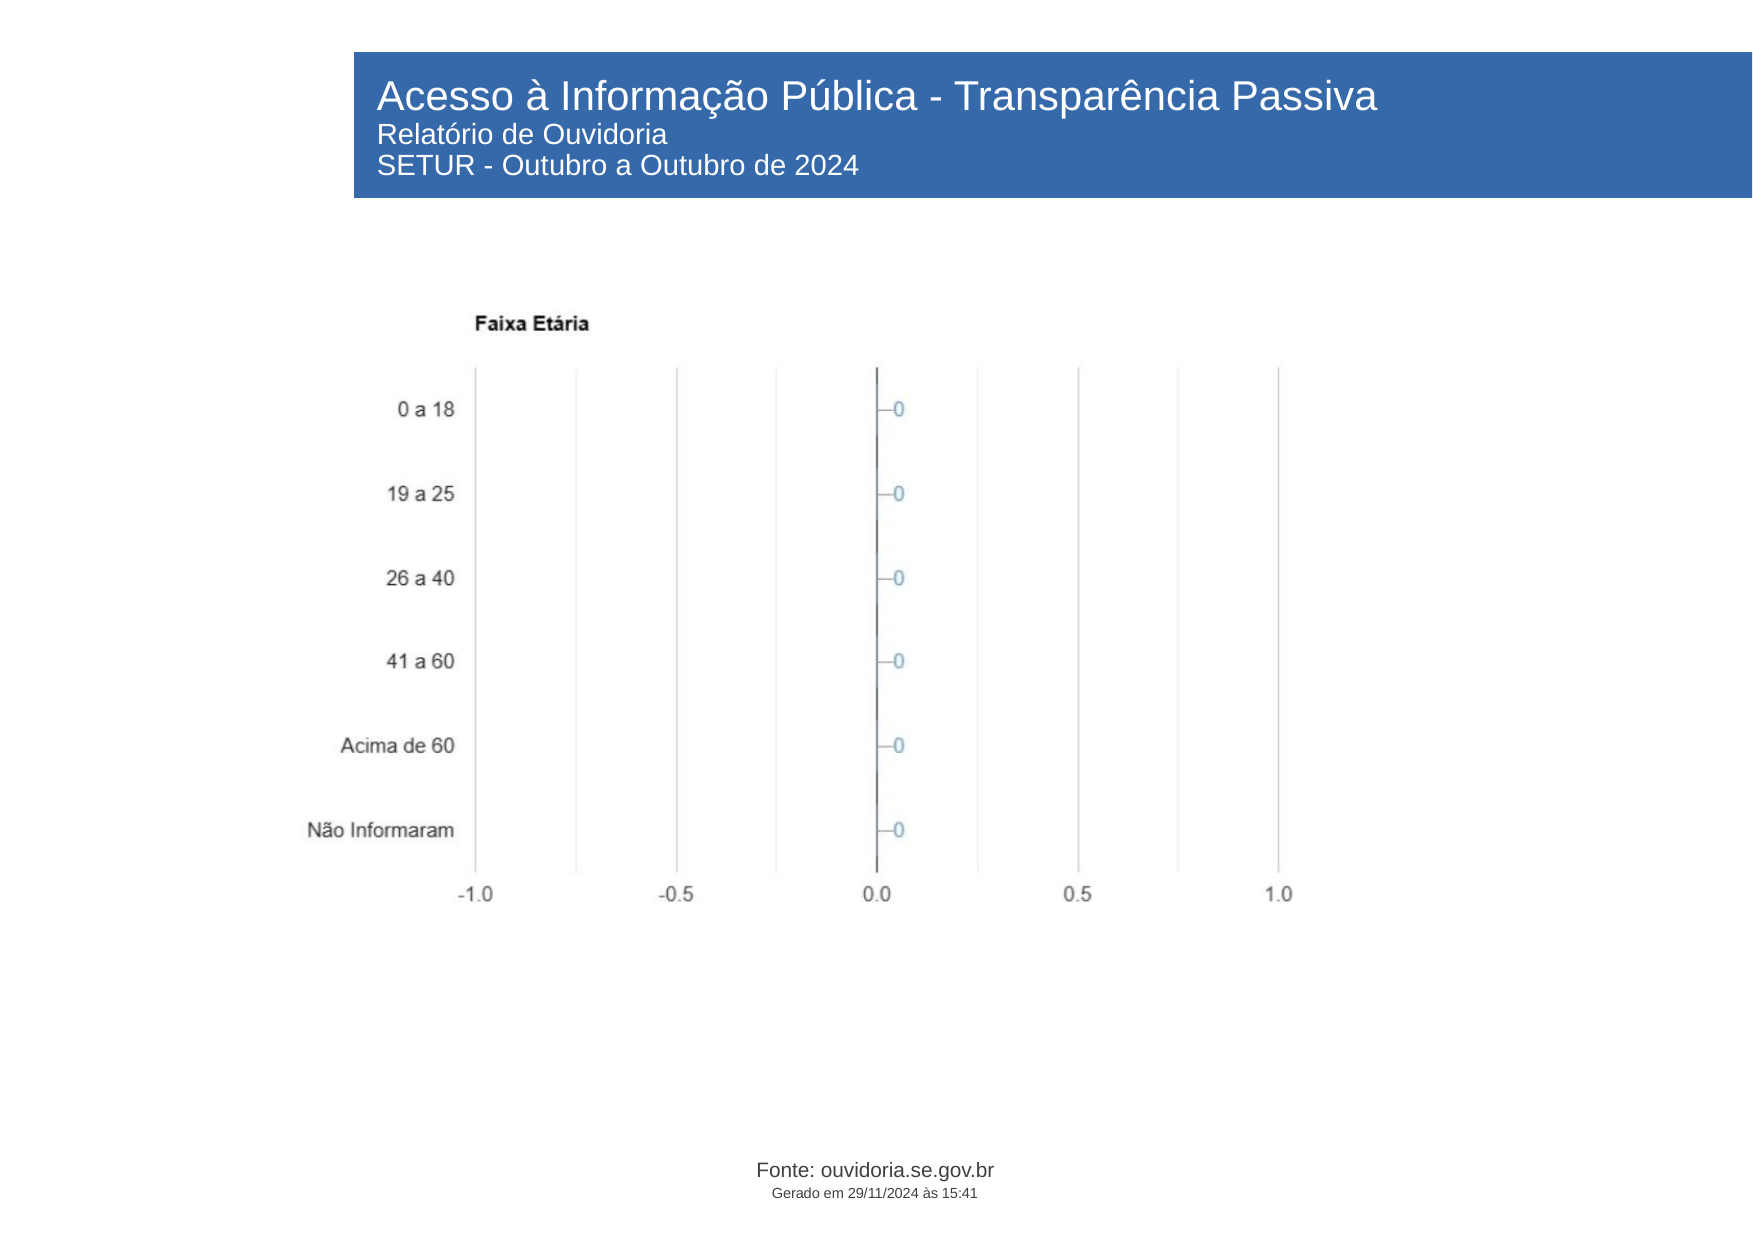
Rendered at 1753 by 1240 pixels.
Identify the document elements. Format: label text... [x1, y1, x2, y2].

text_box Fonte: ouvidoria.se.gov.br Gerado em 29/11/2024 às 15:41 [756, 1158, 1023, 1208]
text_box Acesso à Informação Pública - Transparência Passiva Relatório de Ouvidoria SETUR - Outubro a Outubro de 2024 [376, 72, 1403, 186]
text_box [354, 52, 1752, 198]
text_box [227, 211, 1527, 1028]
